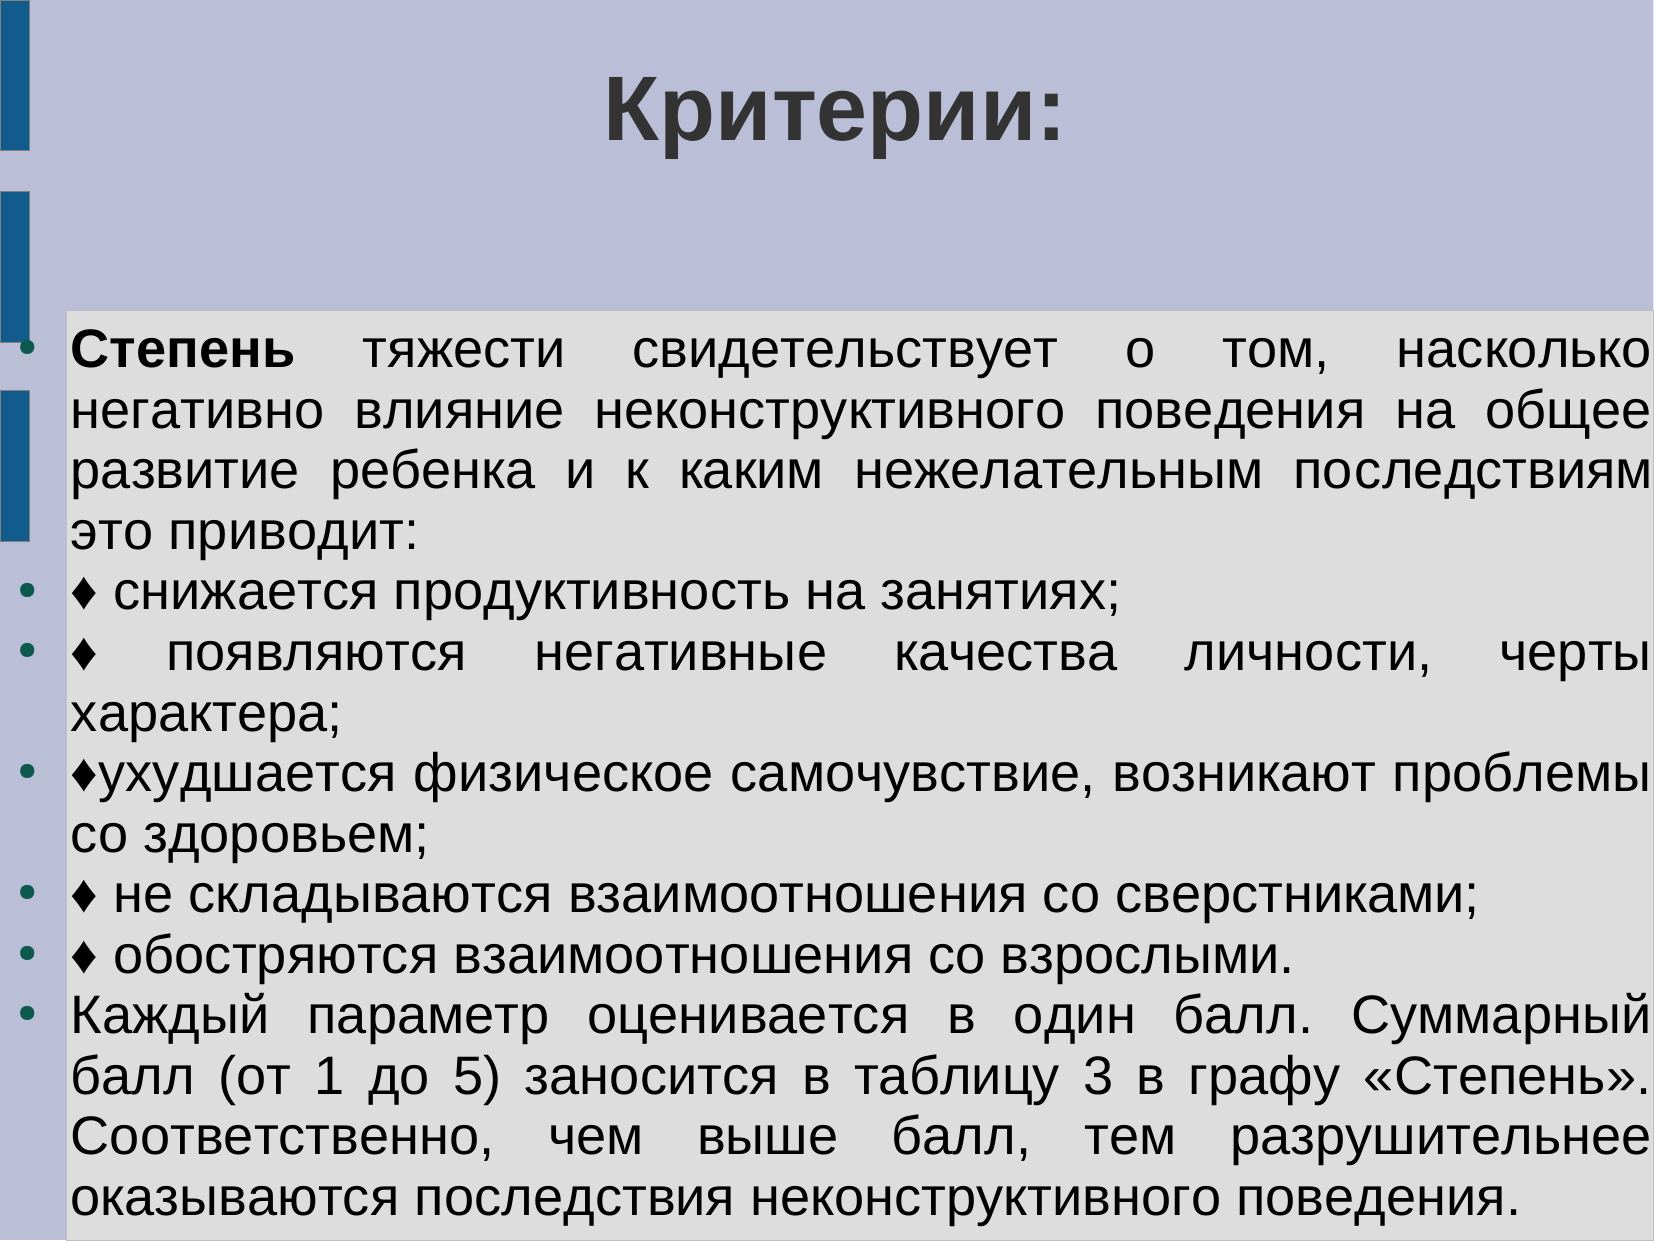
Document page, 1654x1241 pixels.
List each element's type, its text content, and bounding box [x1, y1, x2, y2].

title Критерии: [129, 5, 1543, 213]
list Степень тяжести свидетельствует о том, насколько негативно влияние неконструктивного поведения на общее развитие ребенка и к каким нежелательным по­следствиям это приводит: ♦ снижается продуктивность на занятиях; ♦ появляются негативные качества личности, черты характера; ♦ухудшается физическое самочувствие, возникают проблемы со здоровьем; ♦ не складываются взаимоотношения со сверстниками; ♦ обостряются взаимоотношения со взрослыми. Каждый параметр оценивается в один балл. Суммарный балл (от 1 до 5) заносится в таблицу 3 в графу «Степень». Соответственно, чем выше балл, тем разрушительнее оказываются последствия неконструктивного поведения. [0, 318, 1654, 1241]
